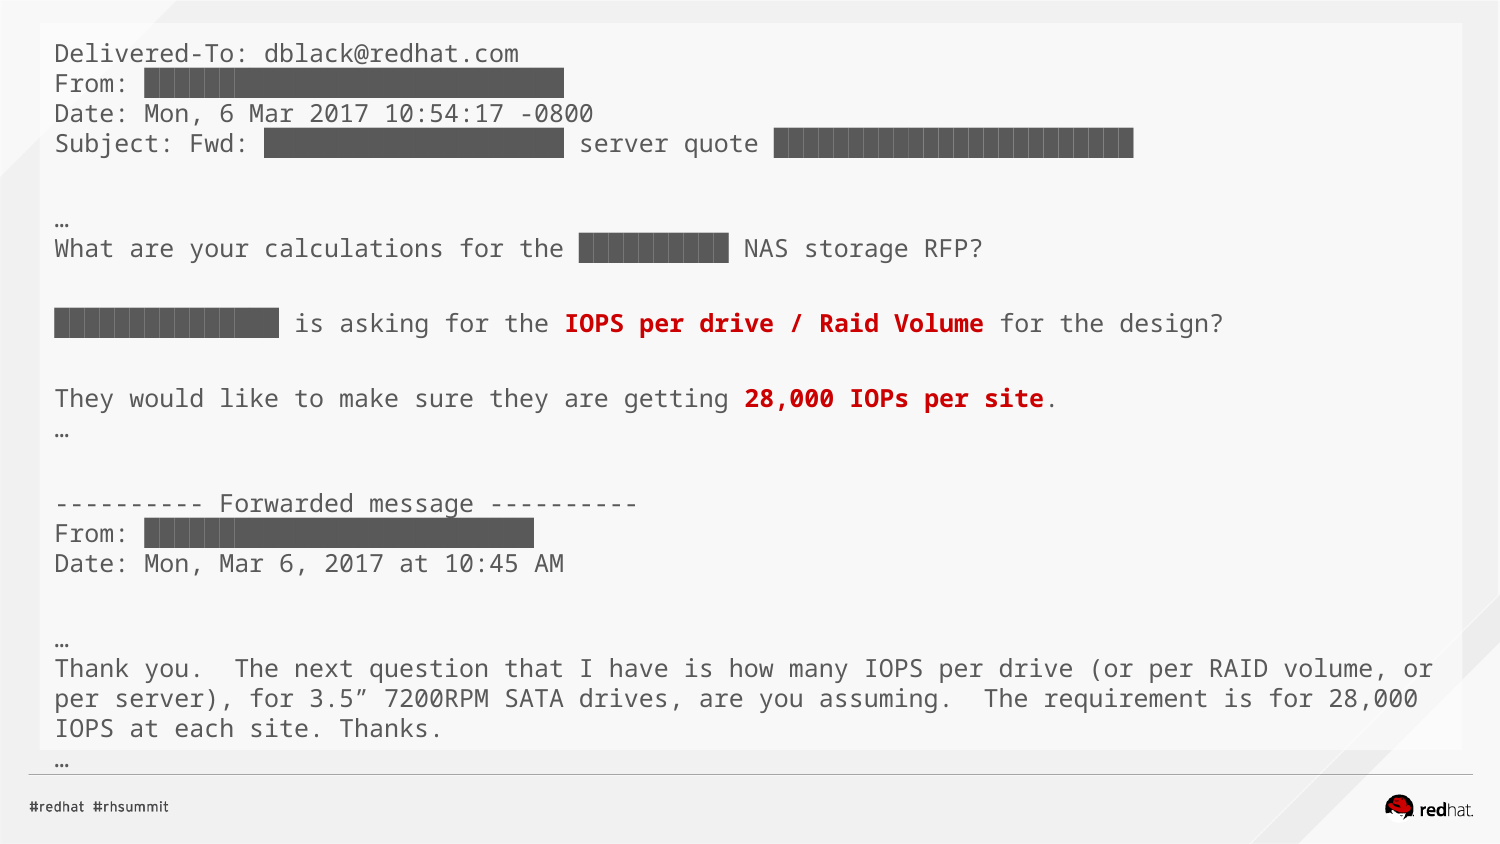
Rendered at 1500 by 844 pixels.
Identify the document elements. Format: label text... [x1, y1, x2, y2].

picture [0, 0, 1500, 844]
text_box Delivered-To: dblack@redhat.com From: ████████████████████████████ Date: Mon, 6 Mar 2017 10:54:17 -0800 Subject: Fwd: ████████████████████ server quote ████████████████████████ … What are your calculations for the ██████████ NAS storage RFP? ███████████████ is asking for the IOPS per drive / Raid Volume for the design? They would like to make sure they are getting 28,000 IOPs per site. … ---------- Forwarded message ---------- From: ██████████████████████████ Date: Mon, Mar 6, 2017 at 10:45 AM … Thank you. The next question that I have is how many IOPS per drive (or per RAID volume, or per server), for 3.5” 7200RPM SATA drives, are you assuming. The requirement is for 28,000 IOPS at each site. Thanks. … [39, 22, 1463, 751]
